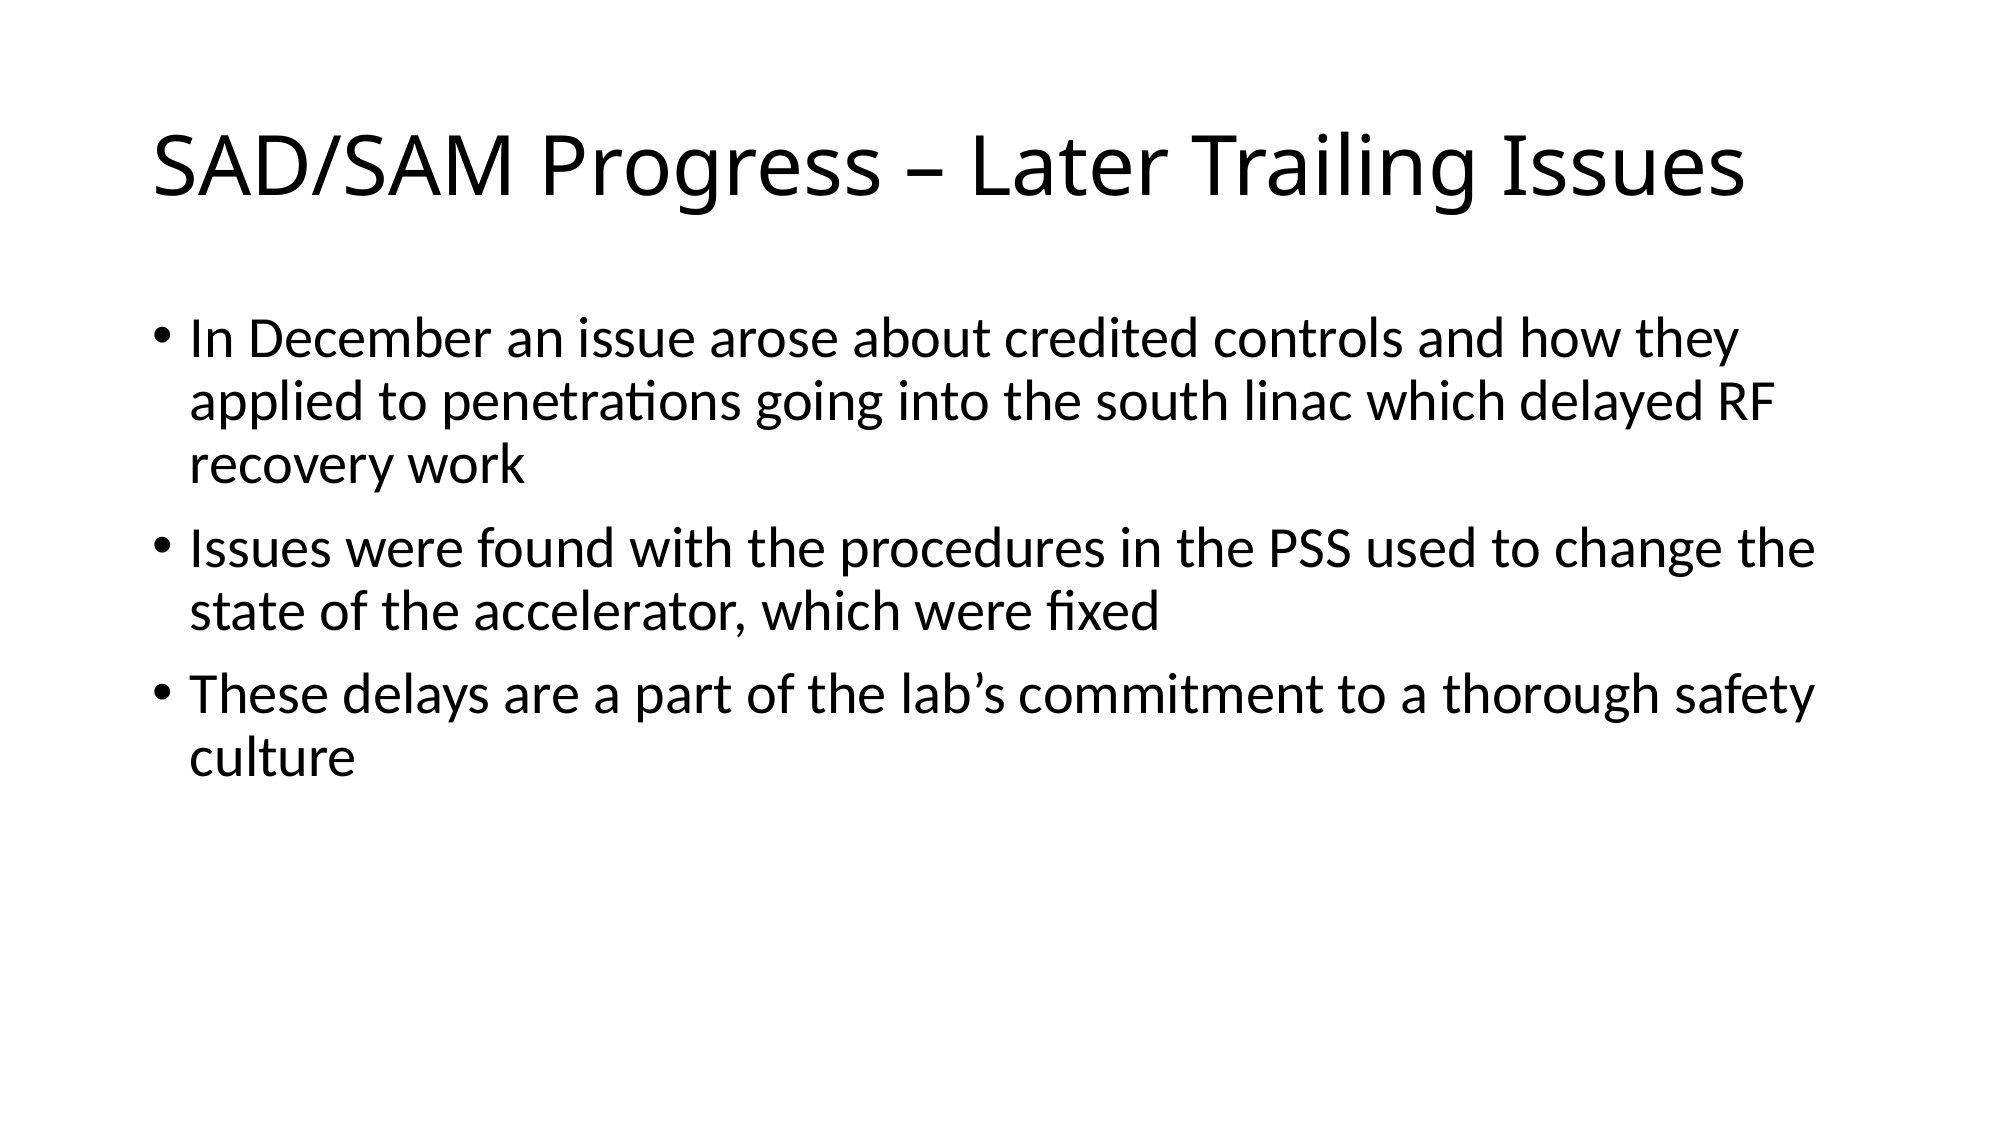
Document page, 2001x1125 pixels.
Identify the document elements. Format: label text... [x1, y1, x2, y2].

title SAD/SAM Progress – Later Trailing Issues [137, 59, 1863, 278]
list In December an issue arose about credited controls and how they applied to penetrations going into the south linac which delayed RF recovery work Issues were found with the procedures in the PSS used to change the state of the accelerator, which were fixed These delays are a part of the lab’s commitment to a thorough safety culture [137, 299, 1863, 1014]
